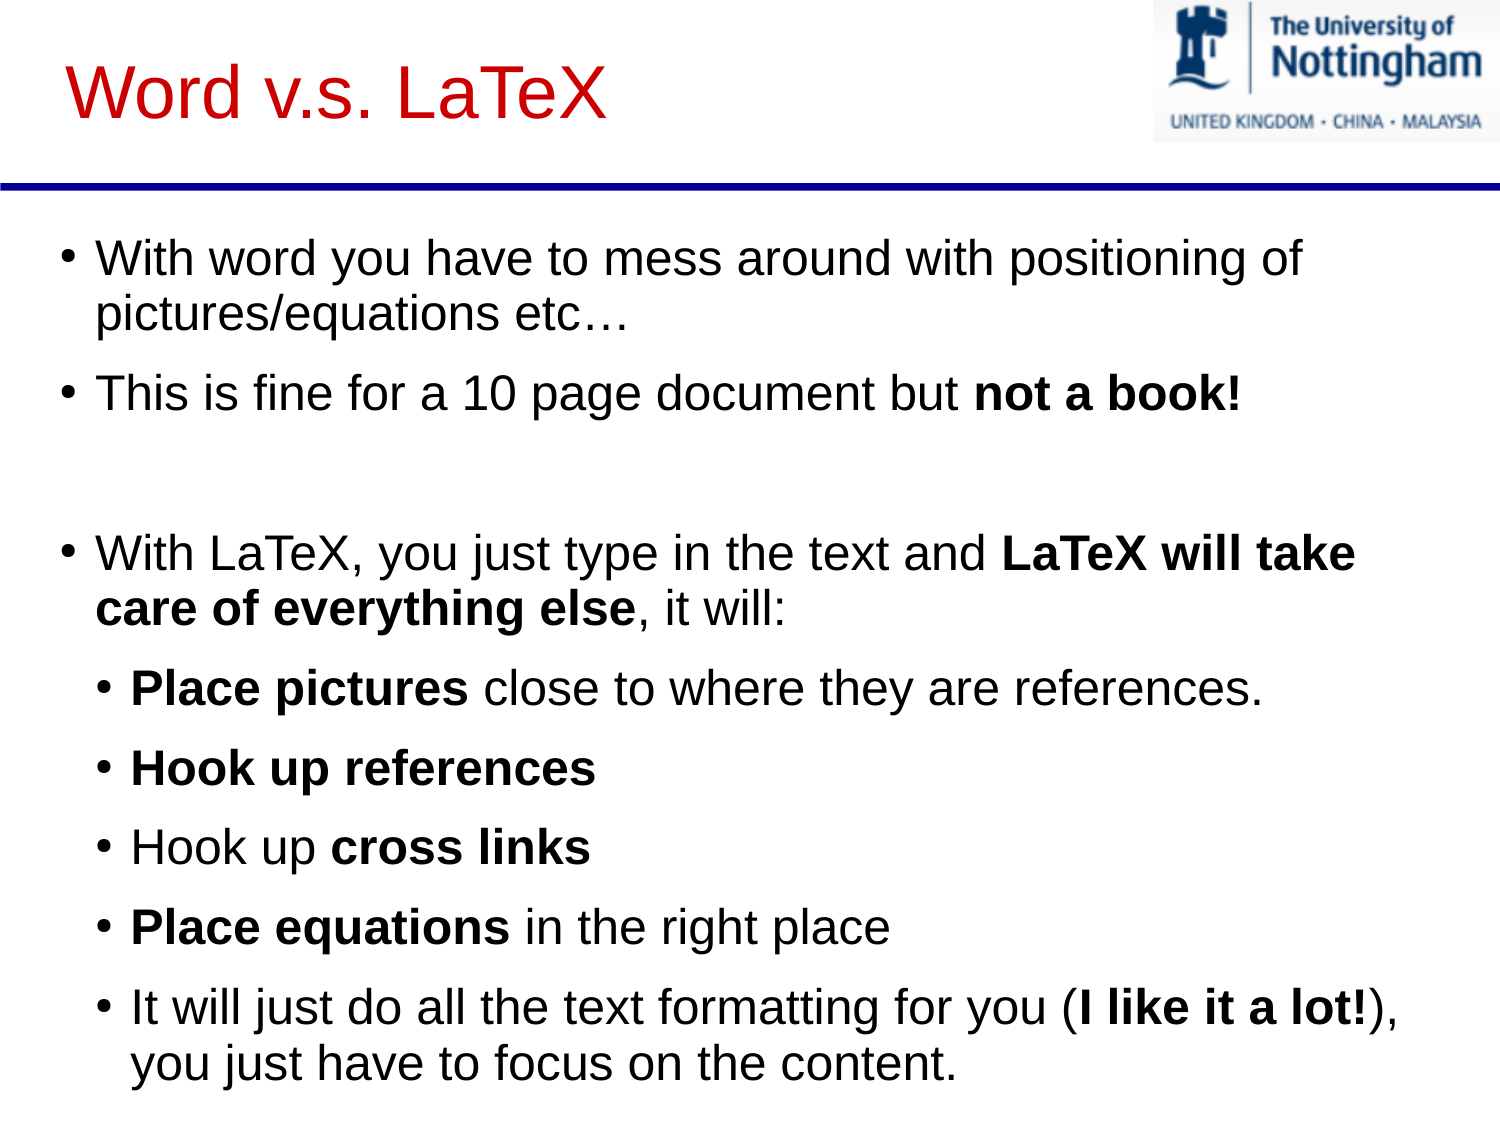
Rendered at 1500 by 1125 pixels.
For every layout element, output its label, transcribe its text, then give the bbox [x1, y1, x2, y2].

picture [1153, 0, 1500, 143]
text_box With word you have to mess around with positioning of pictures/equations etc… This is fine for a 10 page document but not a book! With LaTeX, you just type in the text and LaTeX will take care of everything else, it will: Place pictures close to where they are references. Hook up references Hook up cross links Place equations in the right place It will just do all the text formatting for you (I like it a lot!), you just have to focus on the content. [44, 222, 1484, 1099]
text_box Word v.s. LaTeX [50, 42, 944, 142]
